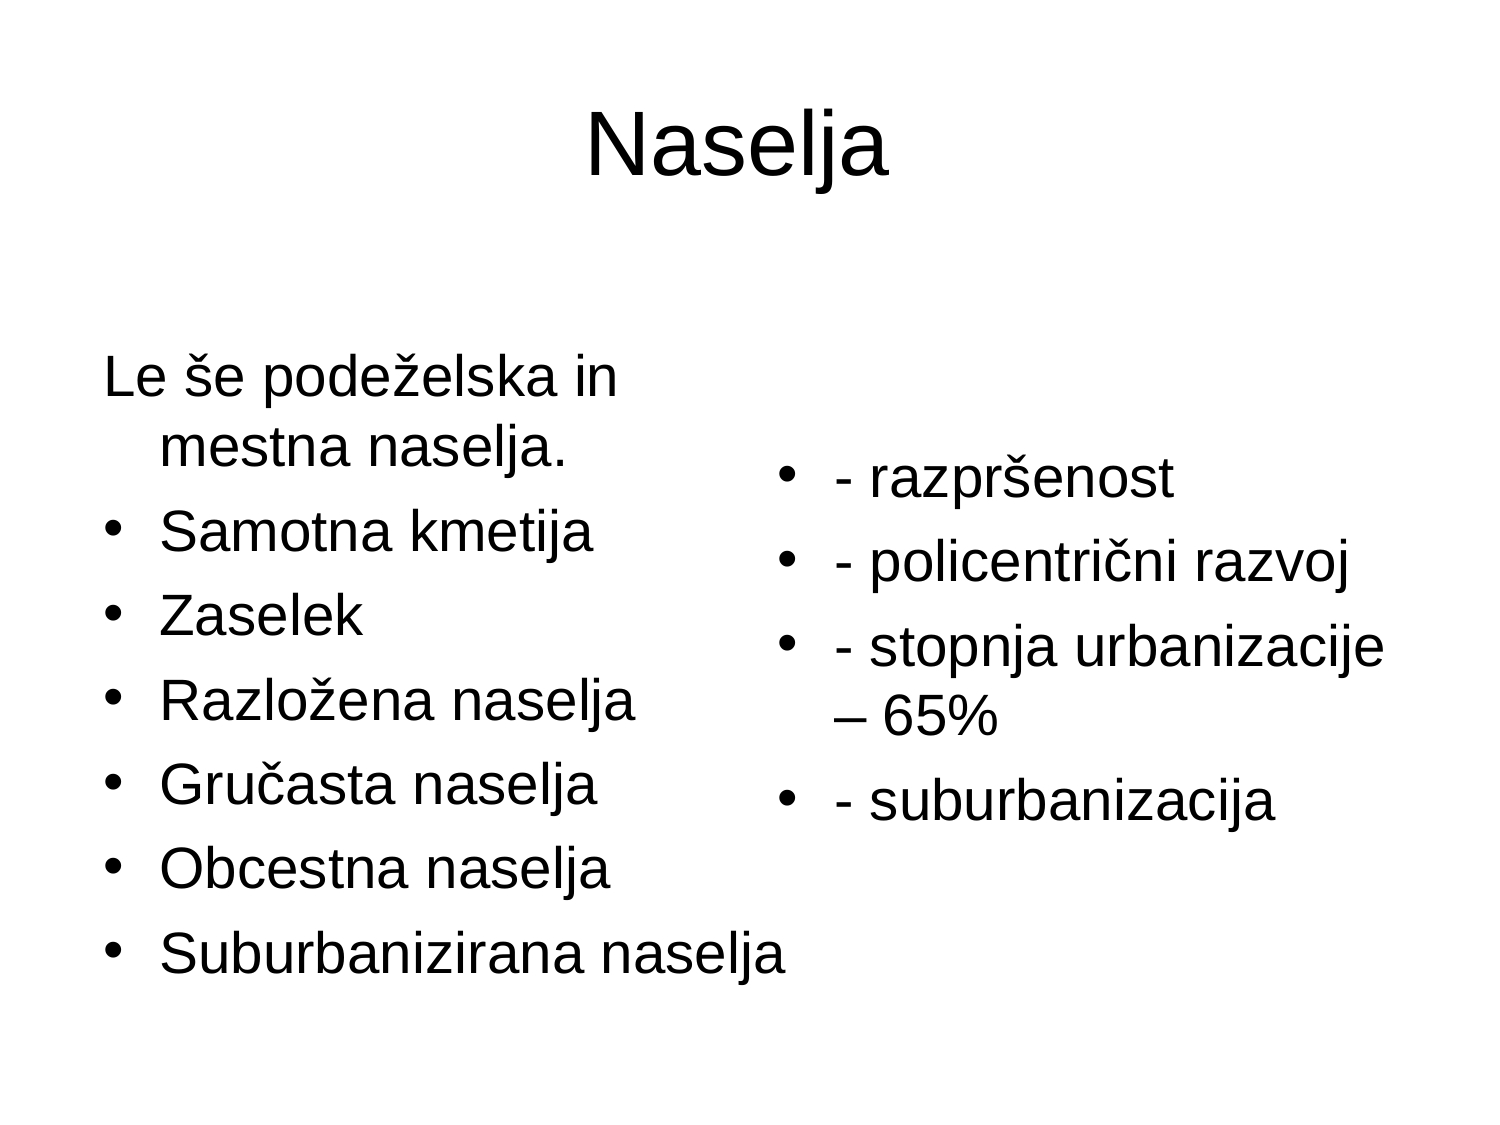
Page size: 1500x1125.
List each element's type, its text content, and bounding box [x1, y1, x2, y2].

list Le še podeželska in mestna naselja. Samotna kmetija Zaselek Razložena naselja Gručasta naselja Obcestna naselja Suburbanizirana naselja [88, 331, 820, 1007]
title Naselja [75, 45, 1426, 233]
list - razpršenost - policentrični razvoj - stopnja urbanizacije – 65% - suburbanizacija [763, 262, 1425, 1006]
